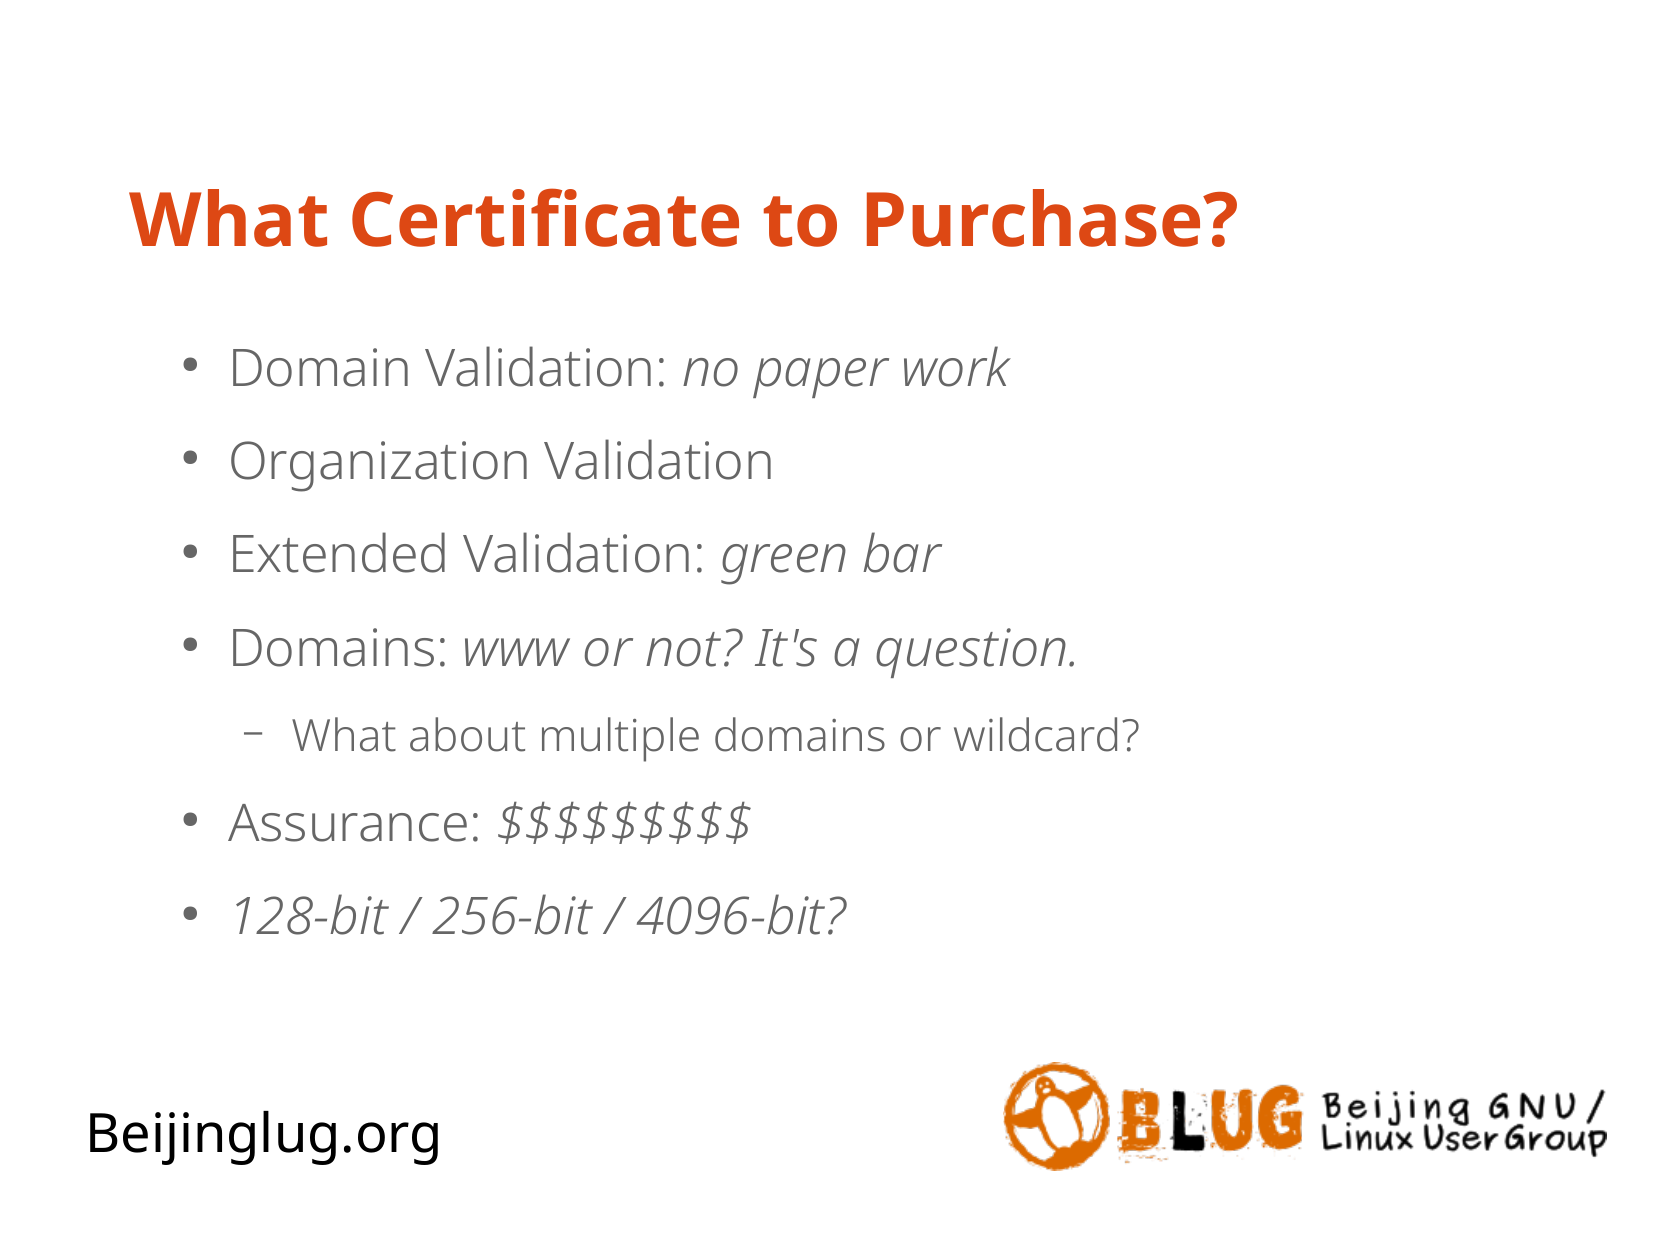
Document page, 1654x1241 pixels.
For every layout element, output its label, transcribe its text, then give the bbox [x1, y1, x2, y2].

title What Certificate to Purchase? [129, 153, 1518, 281]
picture [1003, 1062, 1607, 1171]
list Domain Validation: no paper work Organization Validation Extended Validation: green bar Domains: www or not? It's a question. What about multiple domains or wildcard? Assurance: $$$$$$$$$ 128-bit / 256-bit / 4096-bit? [165, 330, 1536, 957]
